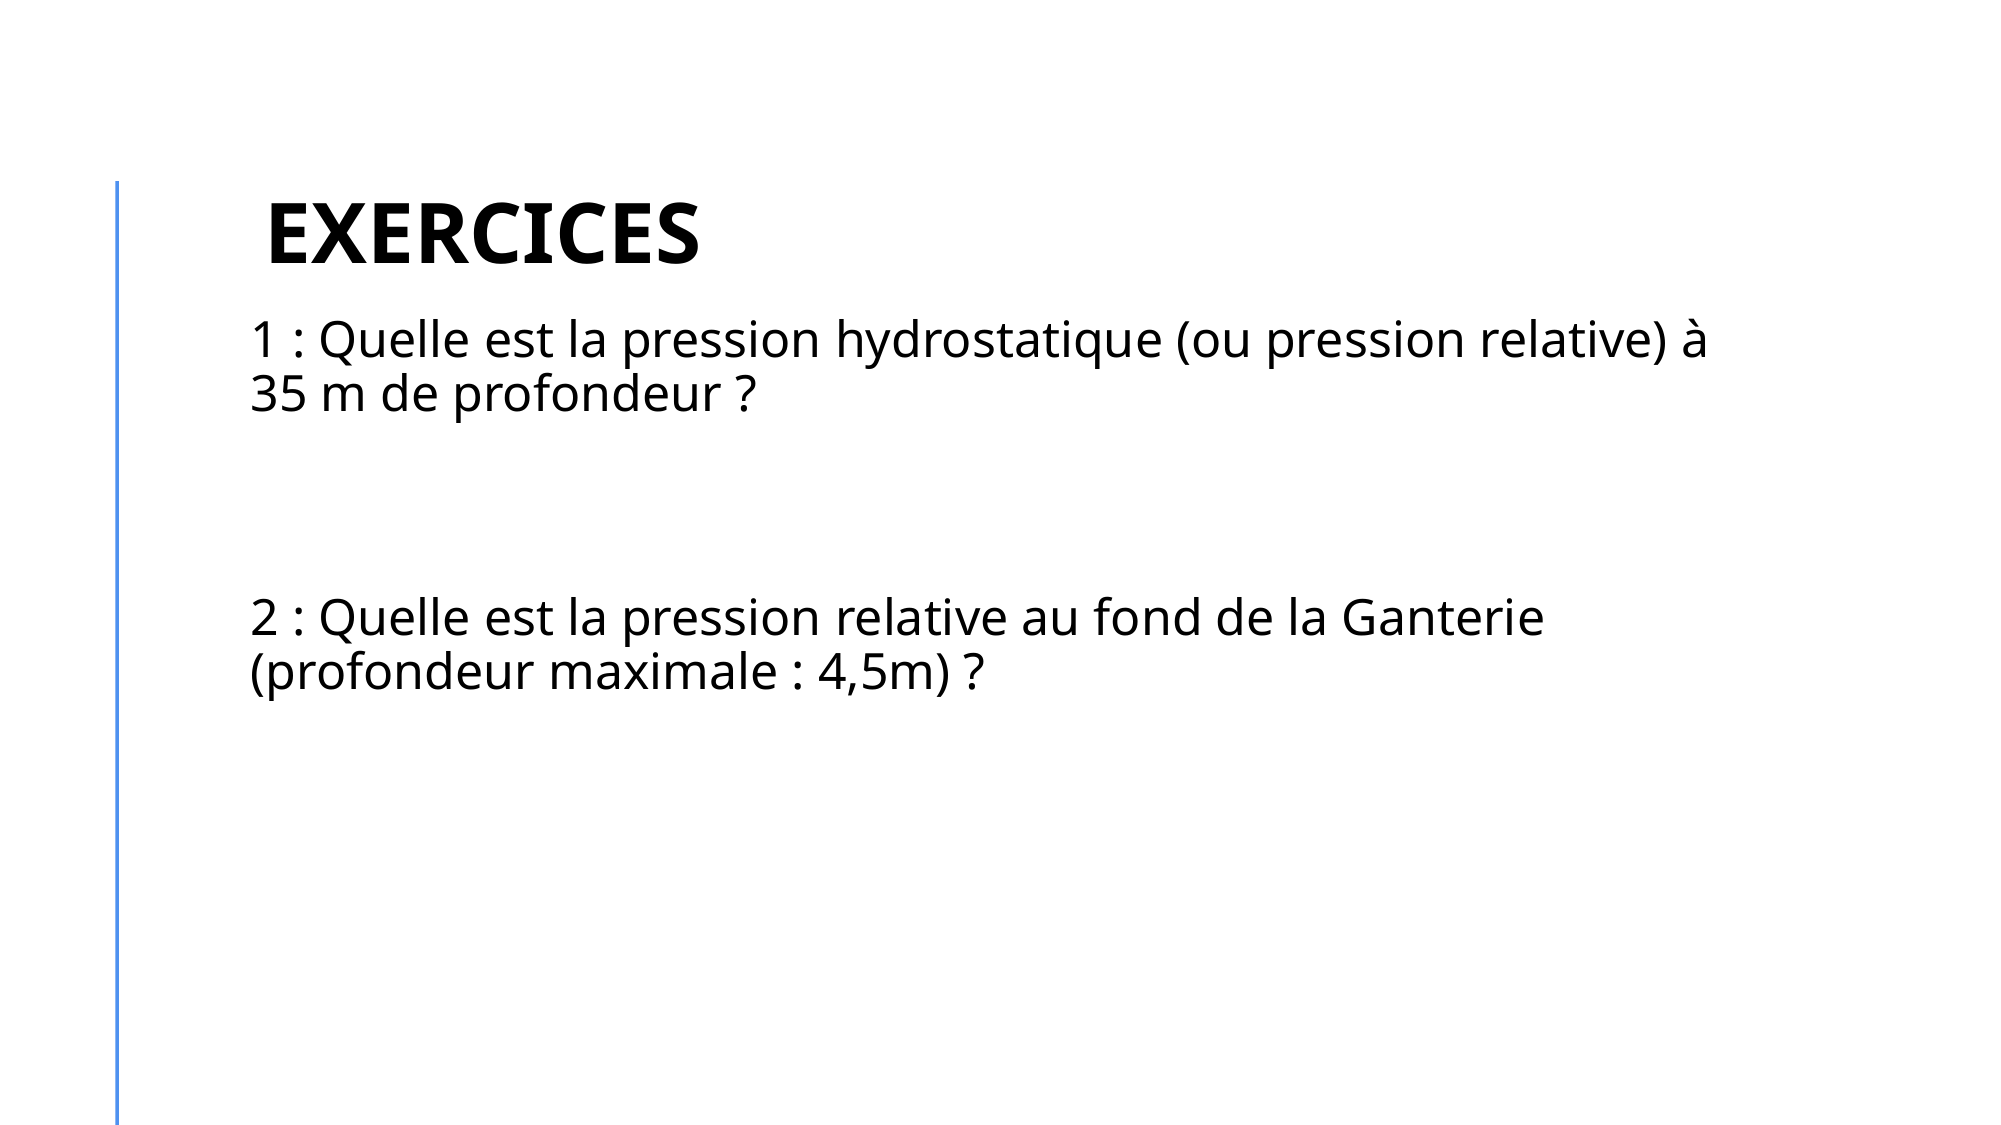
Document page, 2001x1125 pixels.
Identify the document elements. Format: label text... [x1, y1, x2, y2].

title EXERCICES [249, 184, 1750, 290]
subtitle 1 : Quelle est la pression hydrostatique (ou pression relative) à 35 m de profondeur ? 2 : Quelle est la pression relative au fond de la Ganterie (profondeur maximale : 4,5m) ? [235, 306, 1736, 902]
